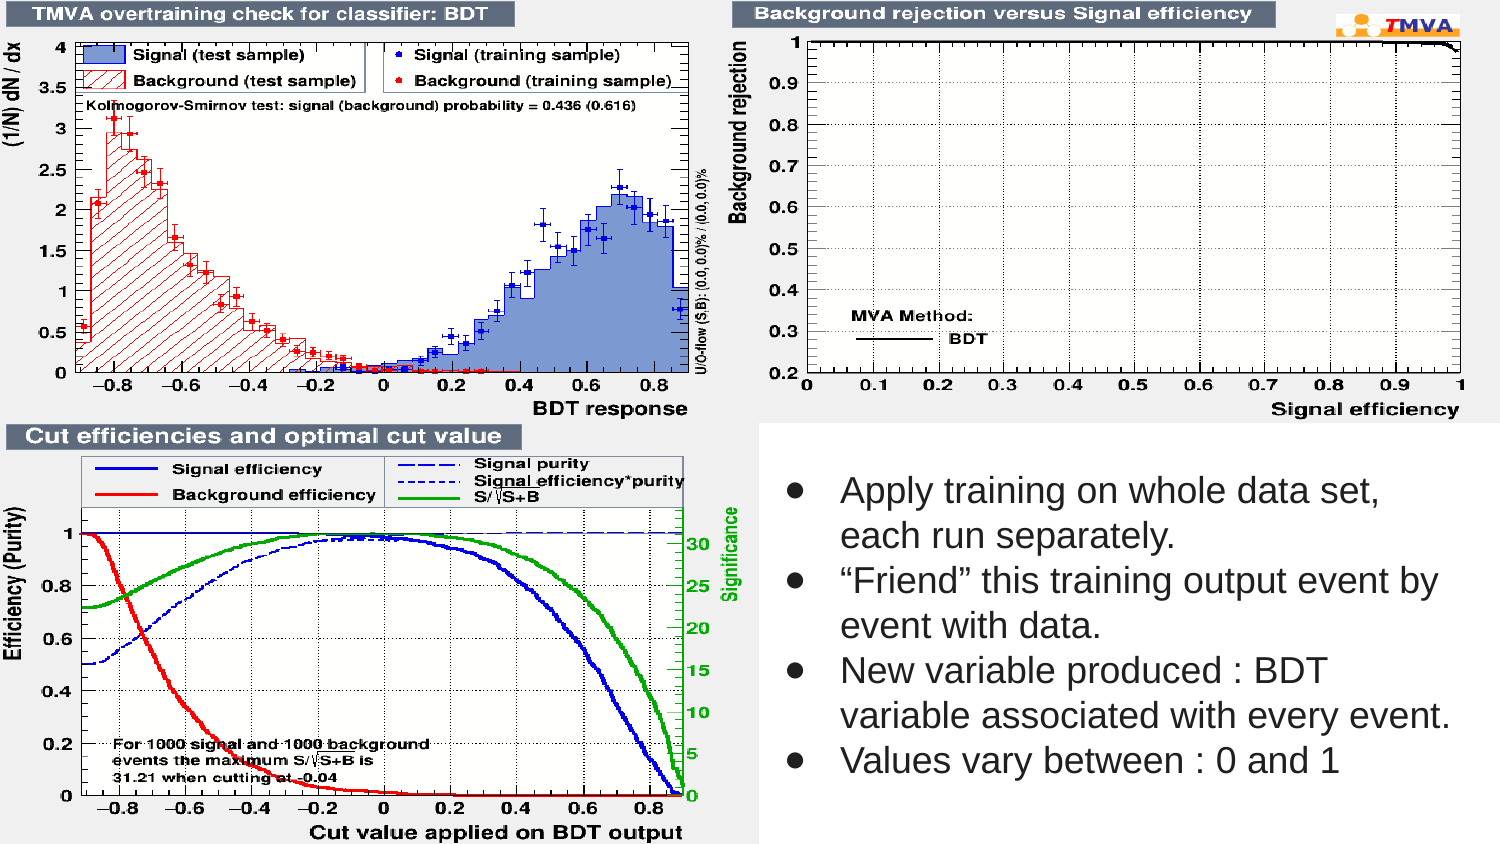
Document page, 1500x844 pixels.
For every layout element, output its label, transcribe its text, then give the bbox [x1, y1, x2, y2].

picture [0, 0, 1500, 844]
text_box Apply training on whole data set, each run separately. “Friend” this training output event by event with data. New variable produced : BDT variable associated with every event. Values vary between : 0 and 1 [750, 451, 1475, 817]
